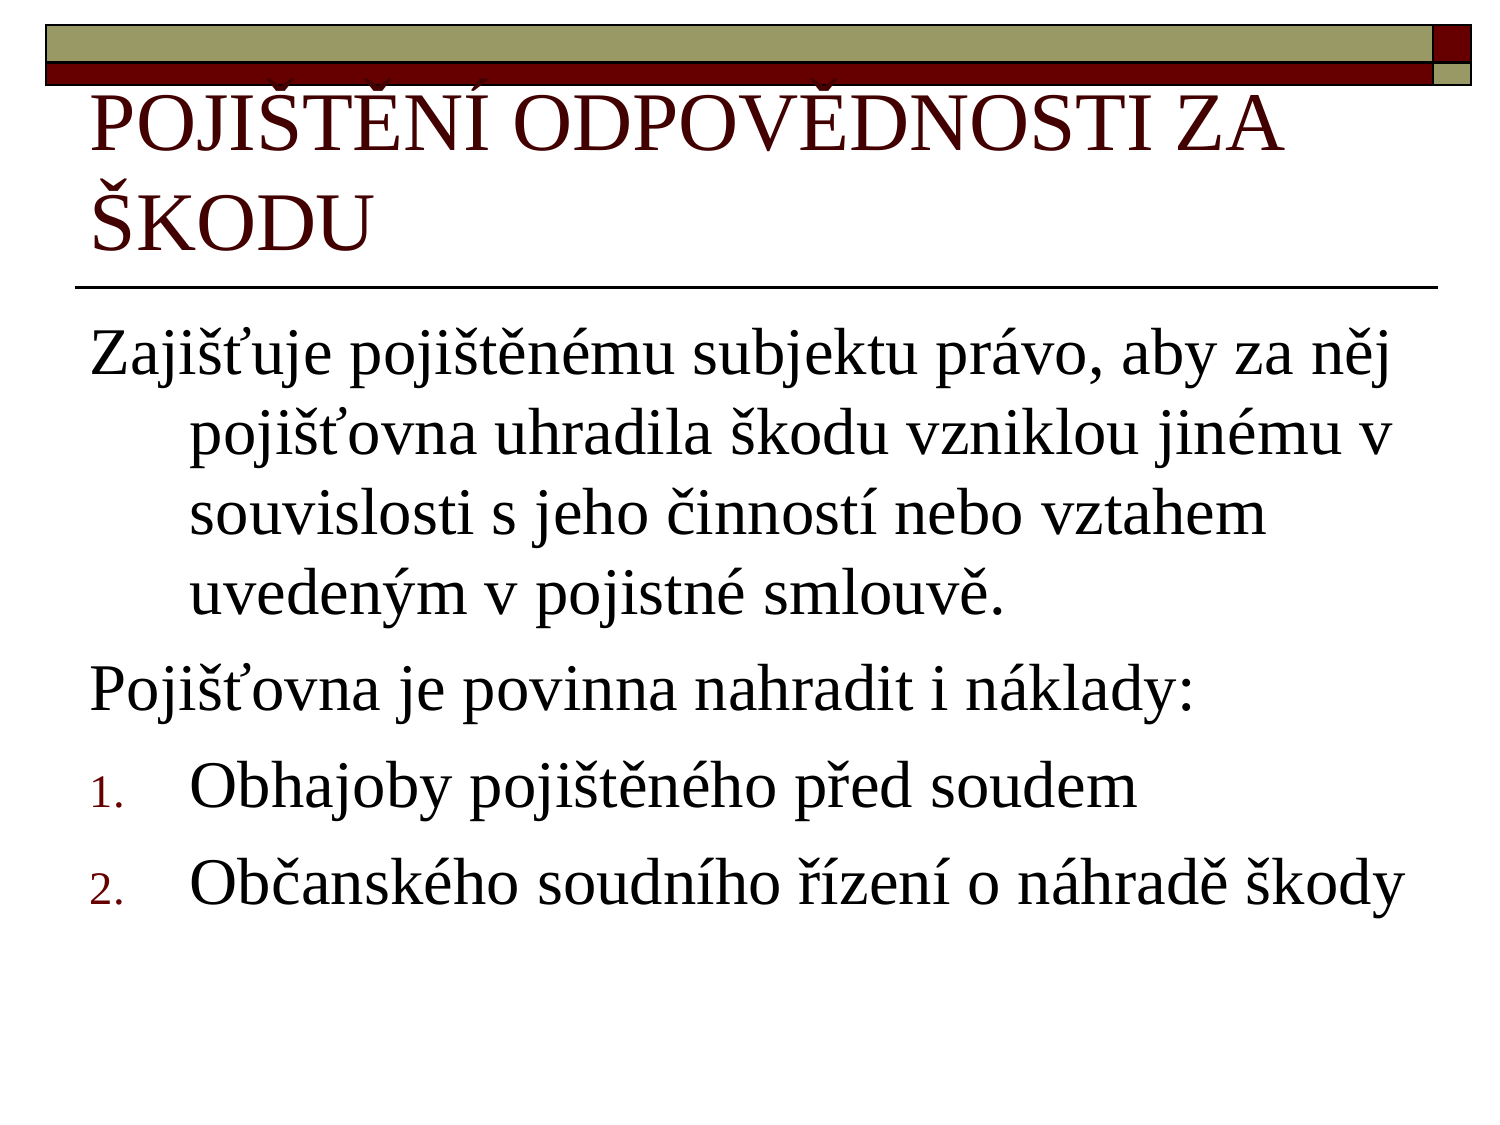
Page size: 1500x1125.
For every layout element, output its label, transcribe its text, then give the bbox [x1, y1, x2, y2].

title POJIŠTĚNÍ ODPOVĚDNOSTI ZA ŠKODU [75, 59, 1426, 275]
list Zajišťuje pojištěnému subjektu právo, aby za něj pojišťovna uhradila škodu vzniklou jinému v souvislosti s jeho činností nebo vztahem uvedeným v pojistné smlouvě. Pojišťovna je povinna nahradit i náklady: Obhajoby pojištěného před soudem Občanského soudního řízení o náhradě škody [75, 299, 1426, 1006]
